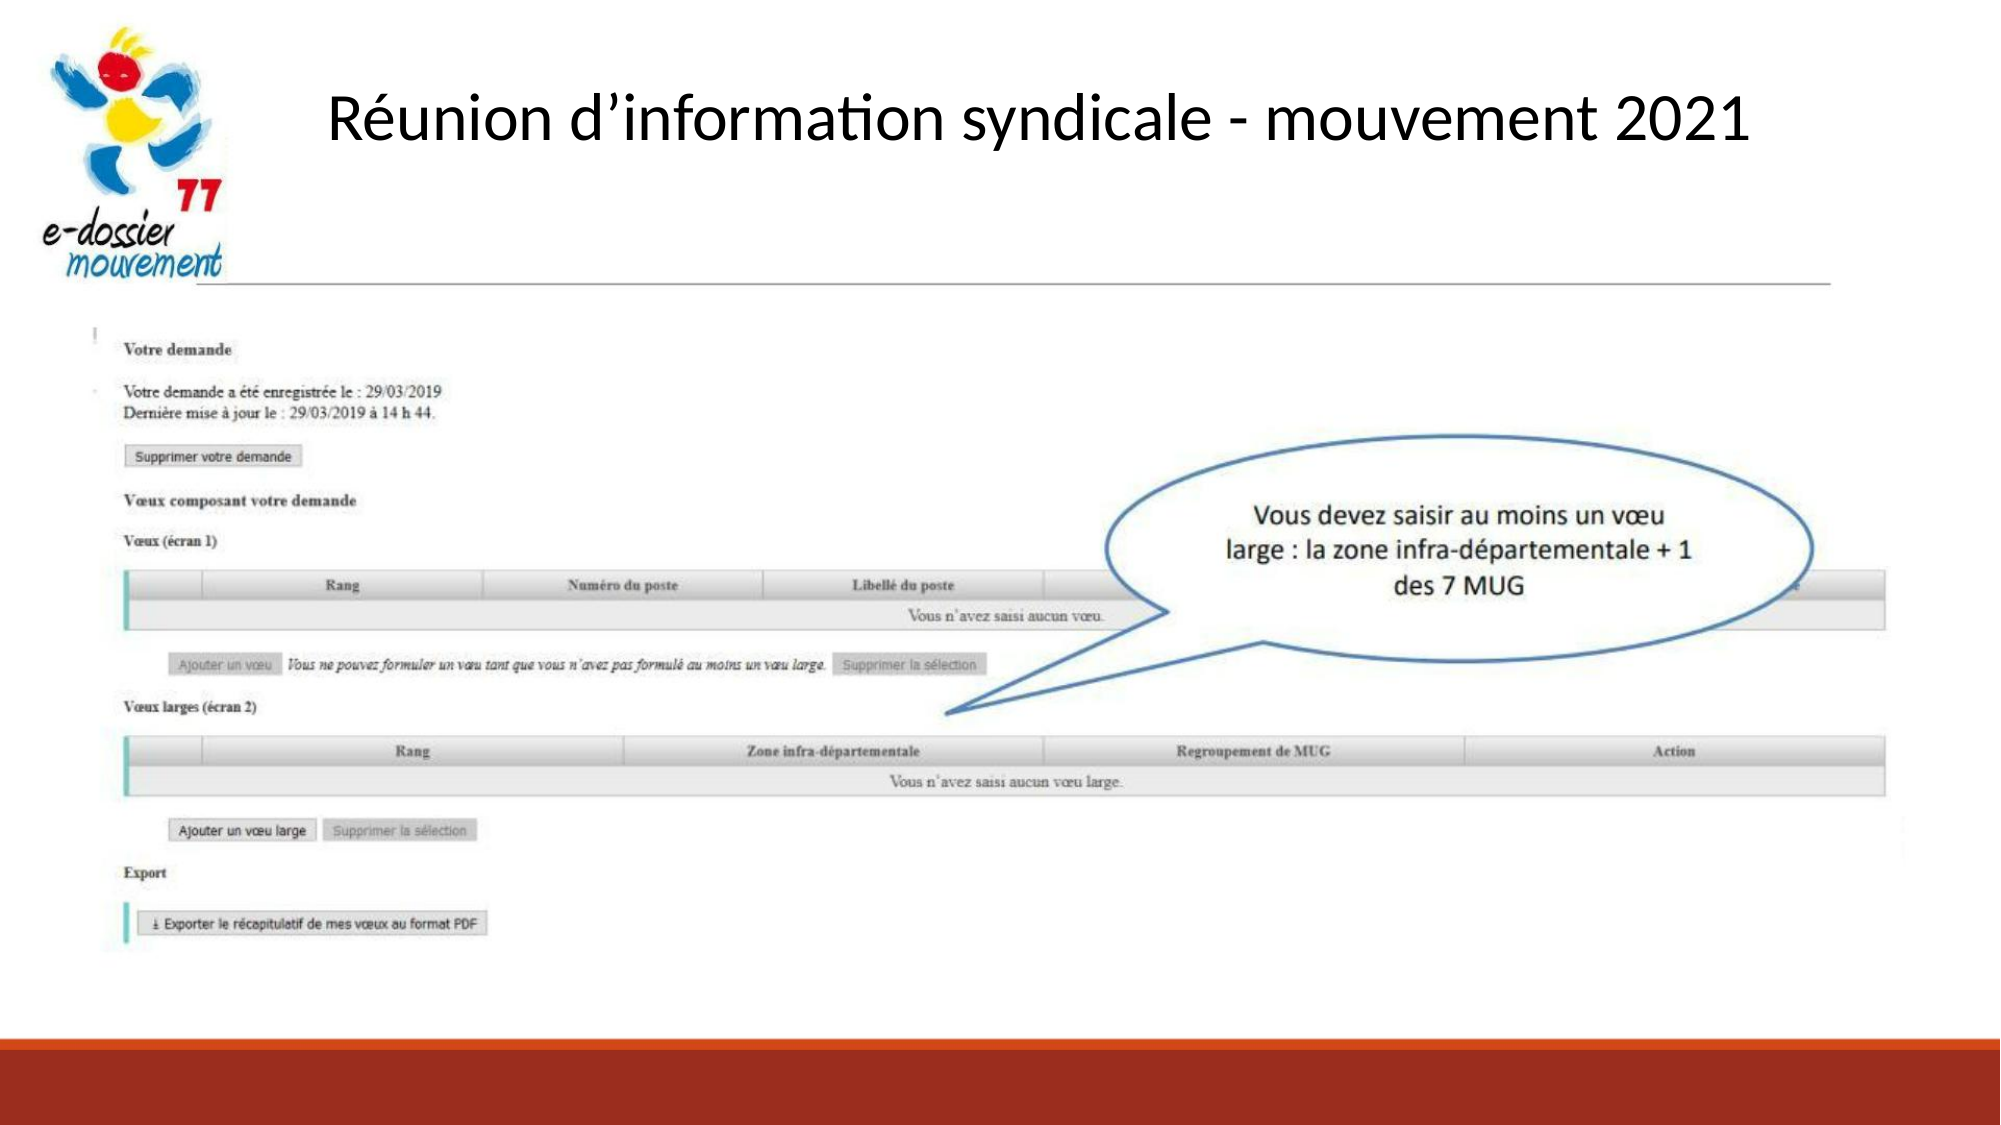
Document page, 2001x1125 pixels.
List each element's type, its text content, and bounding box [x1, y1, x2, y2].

text_box Réunion d’information syndicale - mouvement 2021 [327, 55, 1832, 154]
text_box [0, 0, 2000, 1125]
